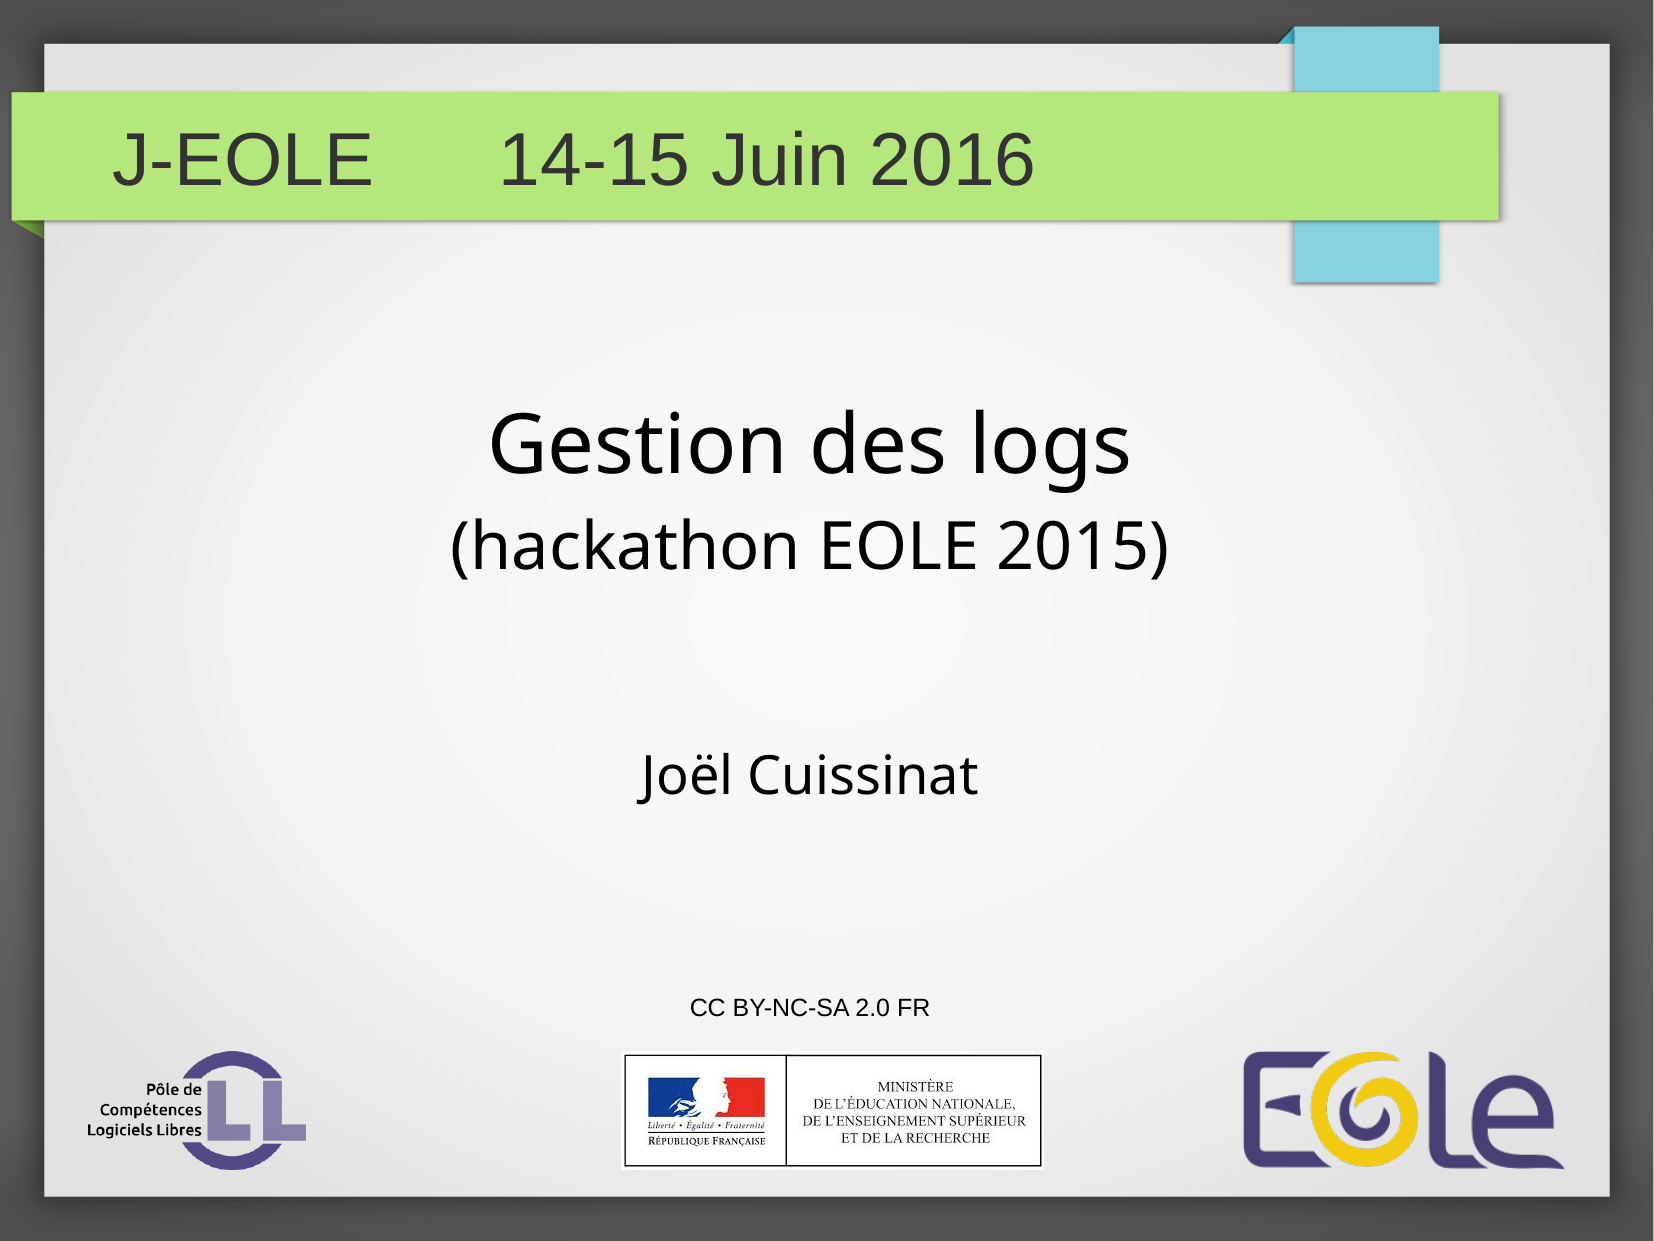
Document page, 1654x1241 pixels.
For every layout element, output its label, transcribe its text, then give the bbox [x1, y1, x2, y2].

picture [0, 0, 1654, 1241]
subtitle Gestion des logs (hackathon EOLE 2015) Joël Cuissinat CC BY-NC-SA 2.0 FR [82, 343, 1538, 1063]
title J-EOLE 14-15 Juin 2016 [70, 106, 1229, 213]
